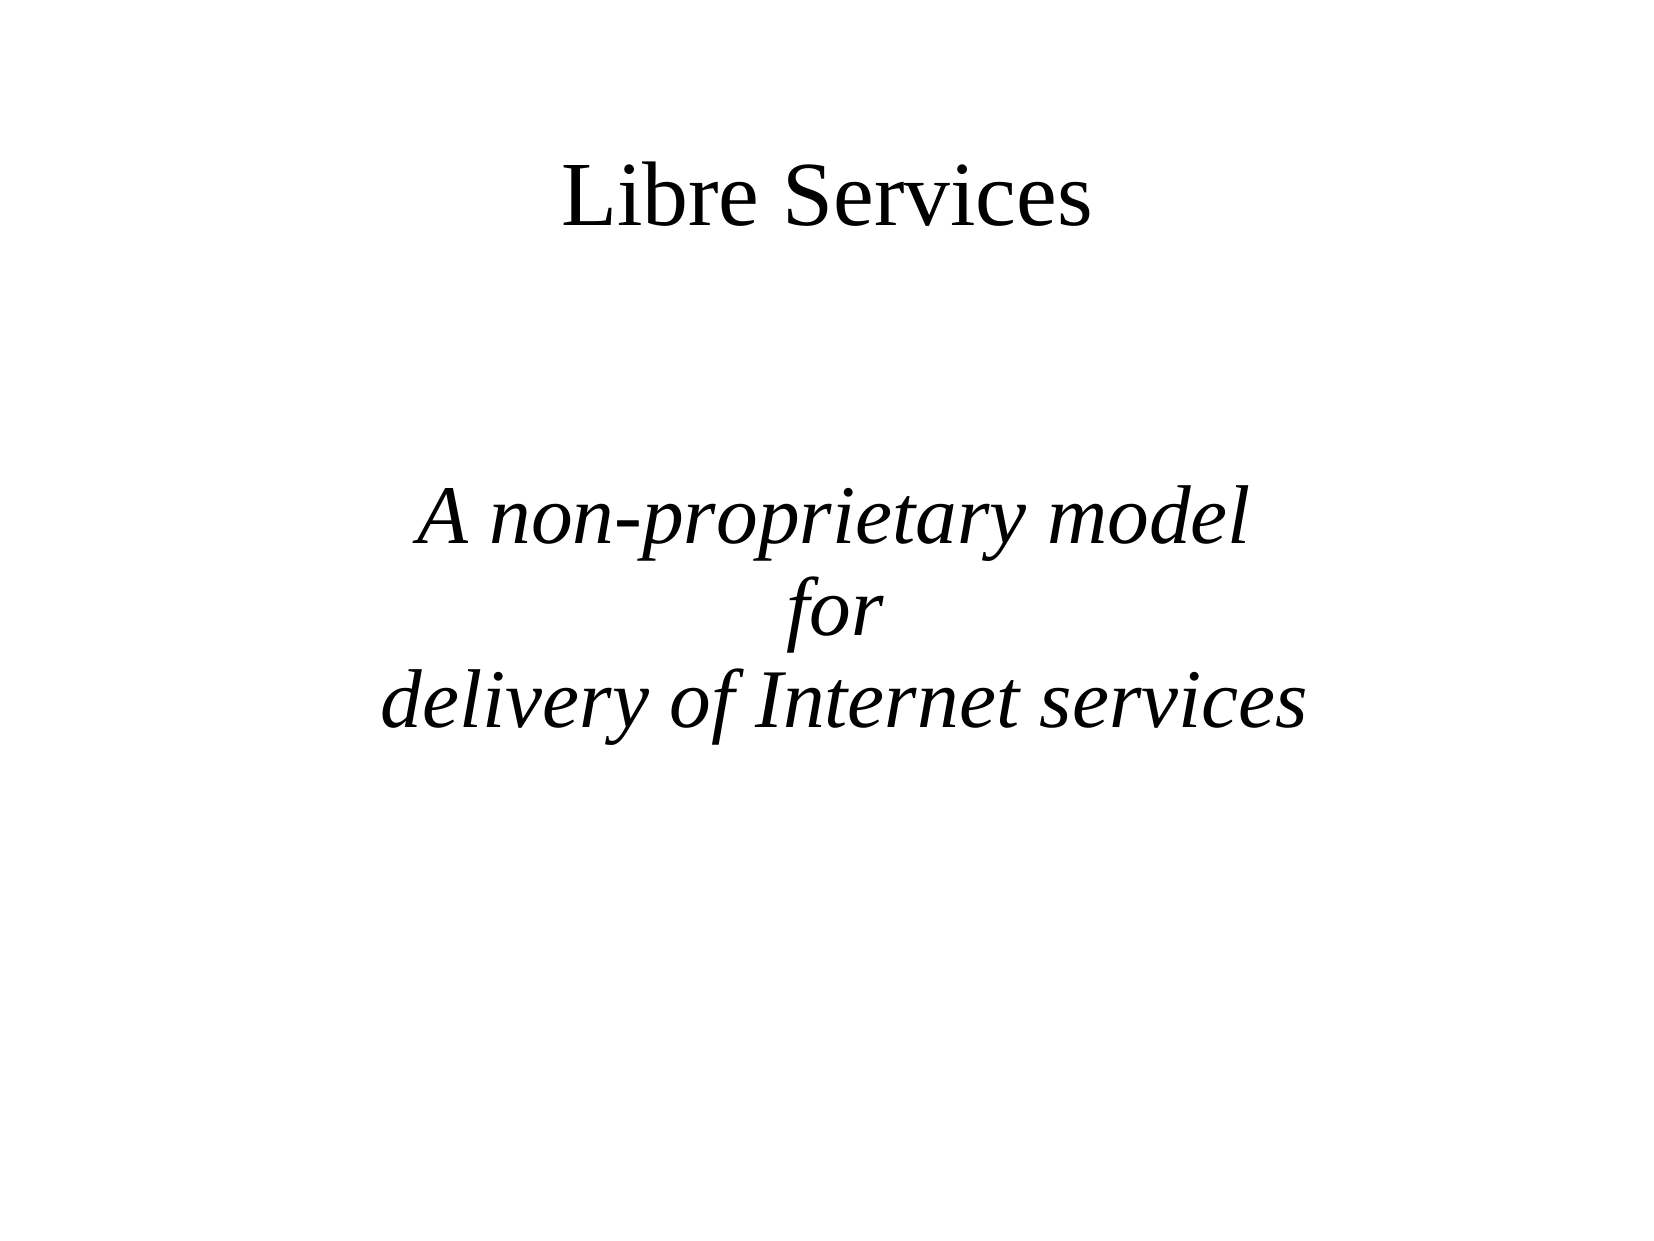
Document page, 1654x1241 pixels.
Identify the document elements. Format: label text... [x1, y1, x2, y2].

subtitle A non-proprietary model for delivery of Internet services [121, 374, 1534, 841]
title Libre Services [121, 91, 1534, 299]
